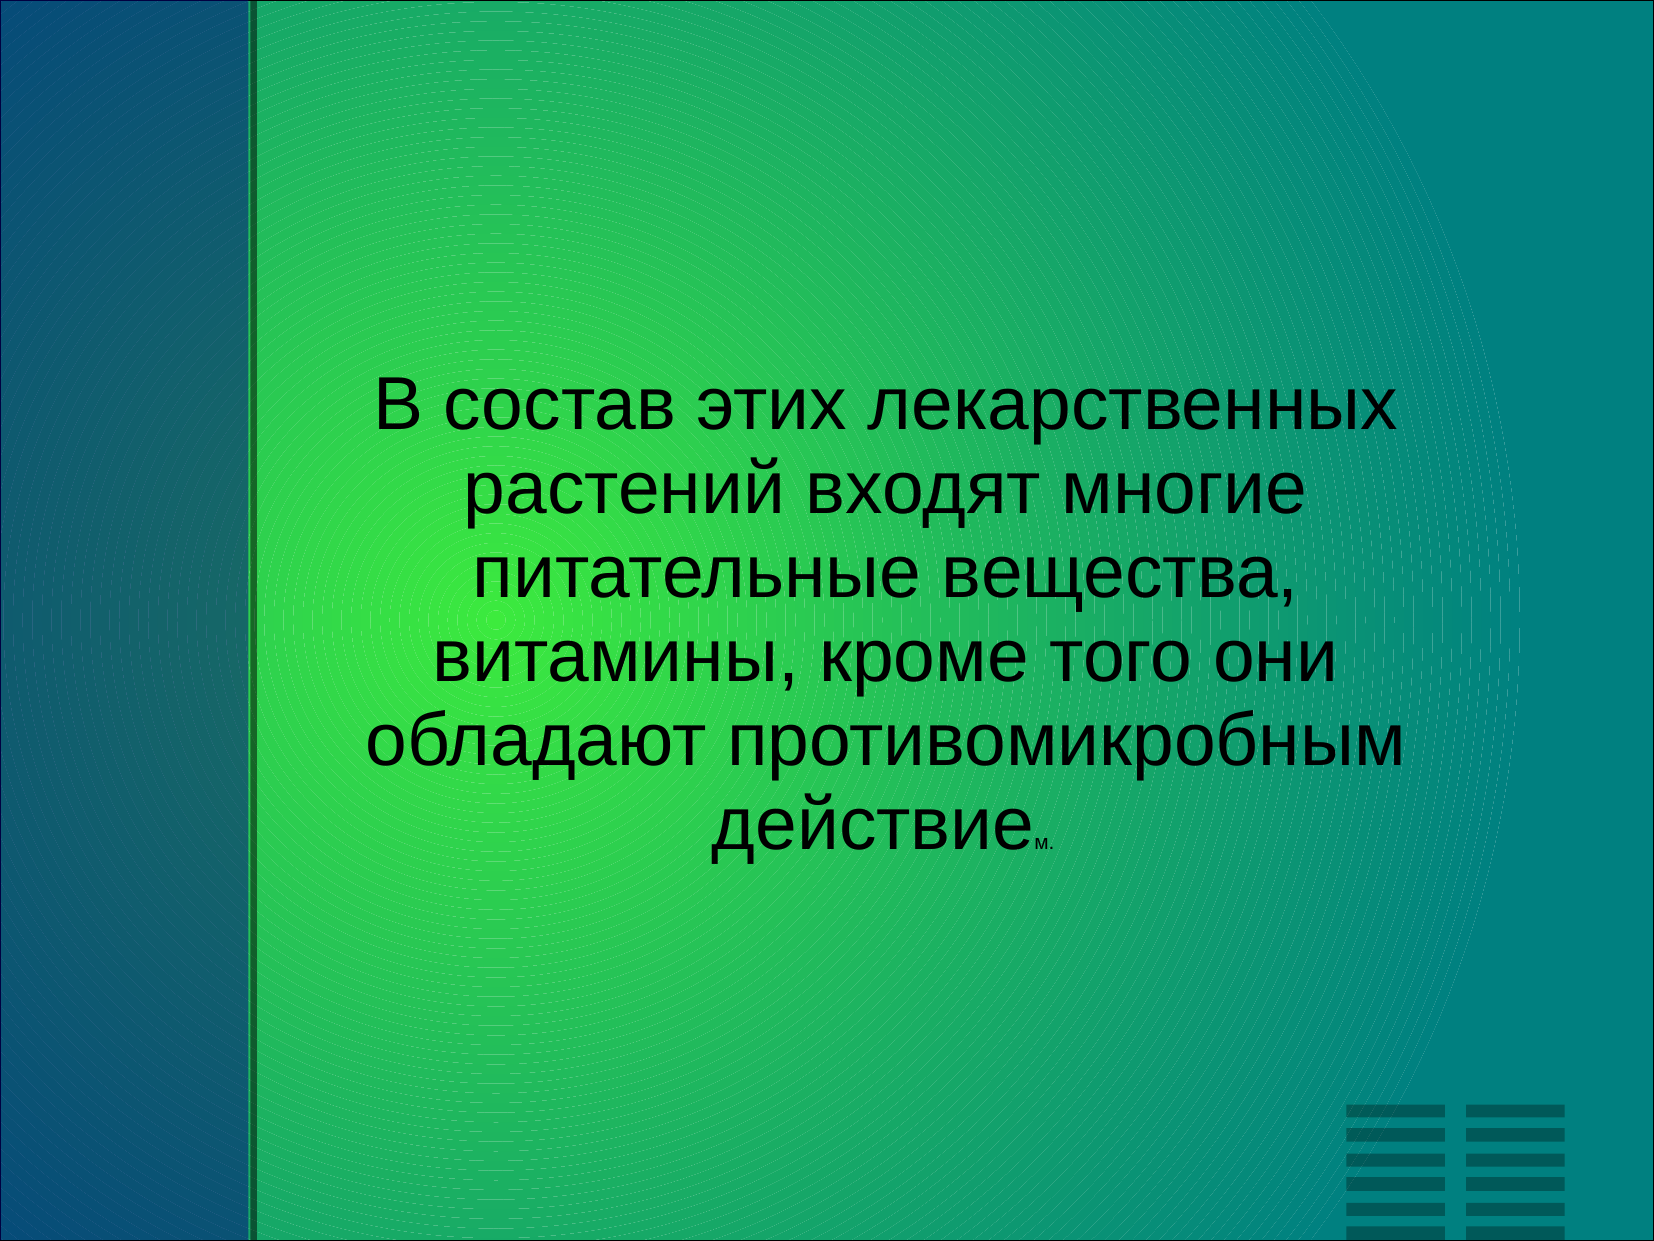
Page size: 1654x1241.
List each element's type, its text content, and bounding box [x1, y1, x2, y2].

text_box В состав этих лекарственных растений входят многие питательные вещества, витамины, кроме того они обладают противомикробным действием. [295, 354, 1477, 1004]
